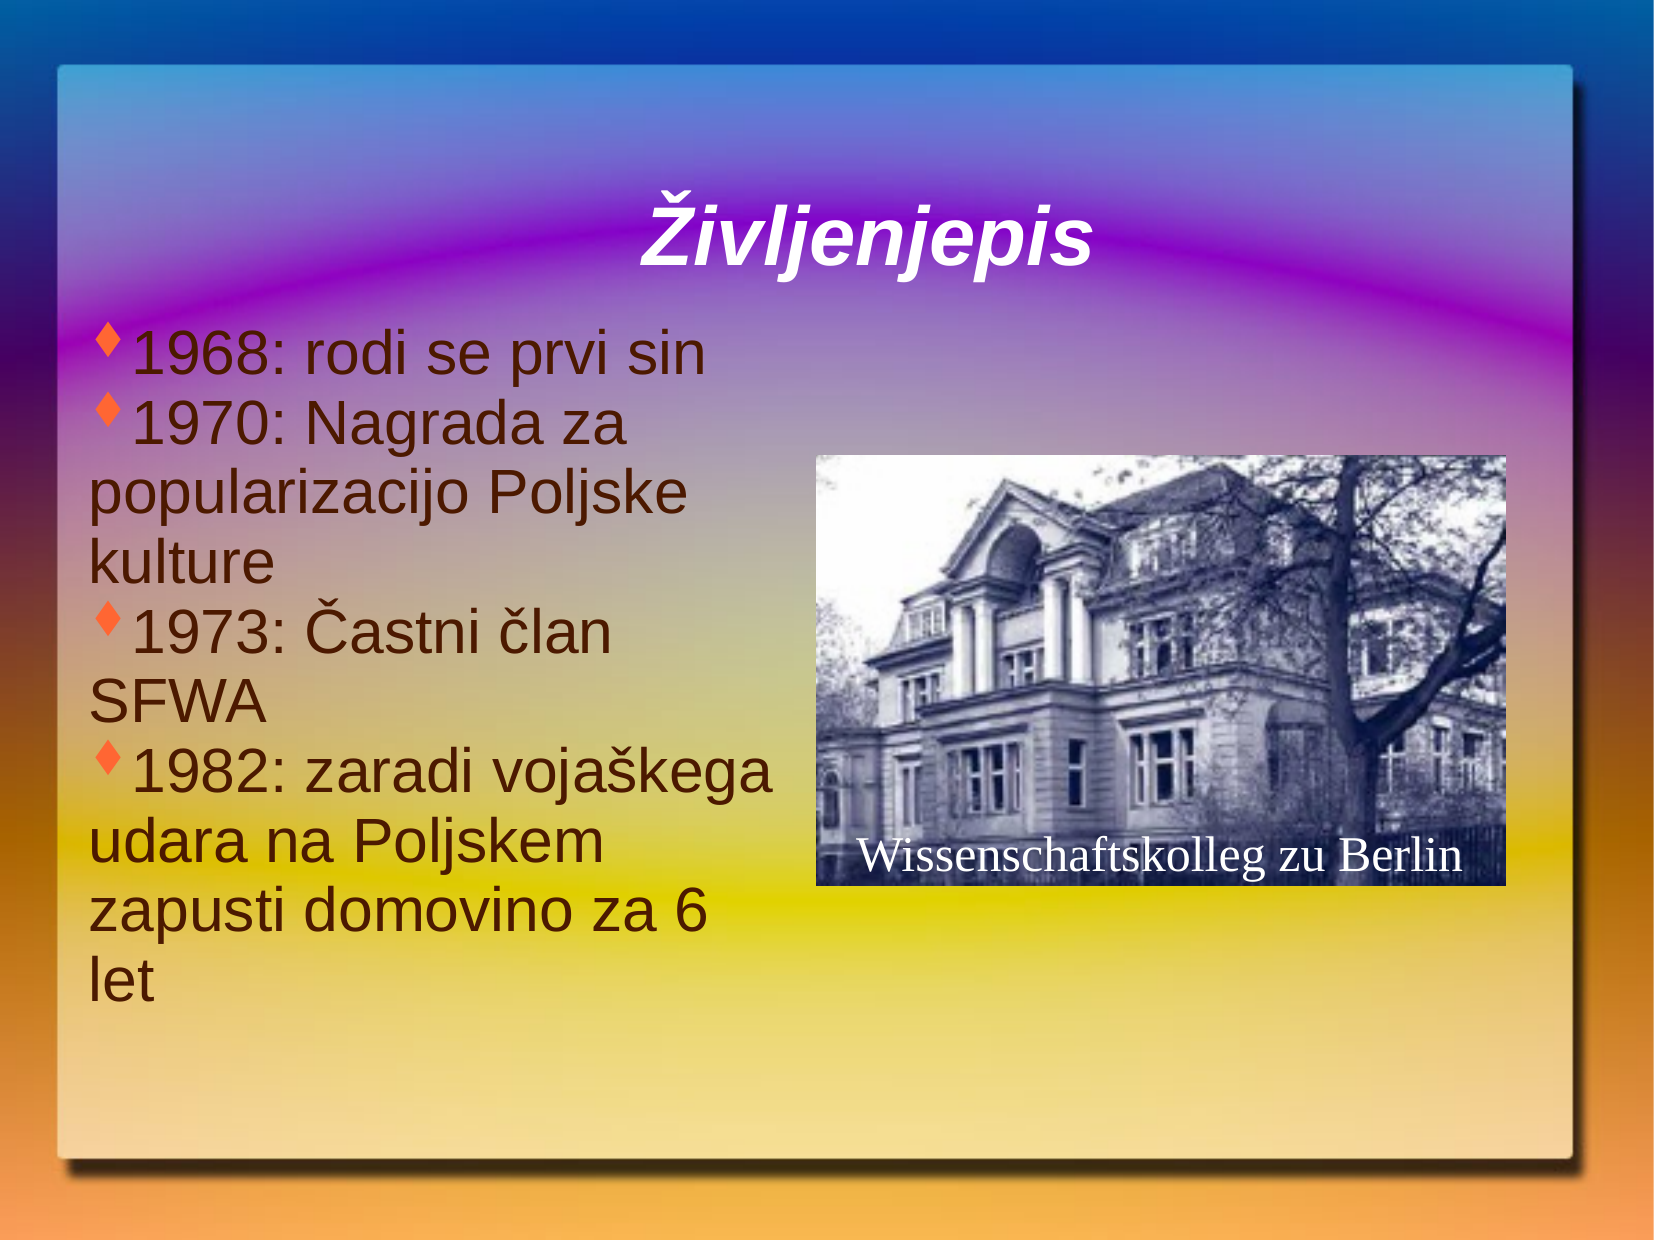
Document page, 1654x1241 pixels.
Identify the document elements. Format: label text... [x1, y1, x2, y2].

picture [0, 0, 1654, 1240]
list 1968: rodi se prvi sin 1970: Nagrada za popularizacijo Poljske kulture 1973: Častni član SFWA 1982: zaradi vojaškega udara na Poljskem zapusti domovino za 6 let [88, 318, 778, 1093]
text_box Wissenschaftskolleg zu Berlin [856, 826, 1466, 882]
title Življenjepis [126, 134, 1538, 342]
